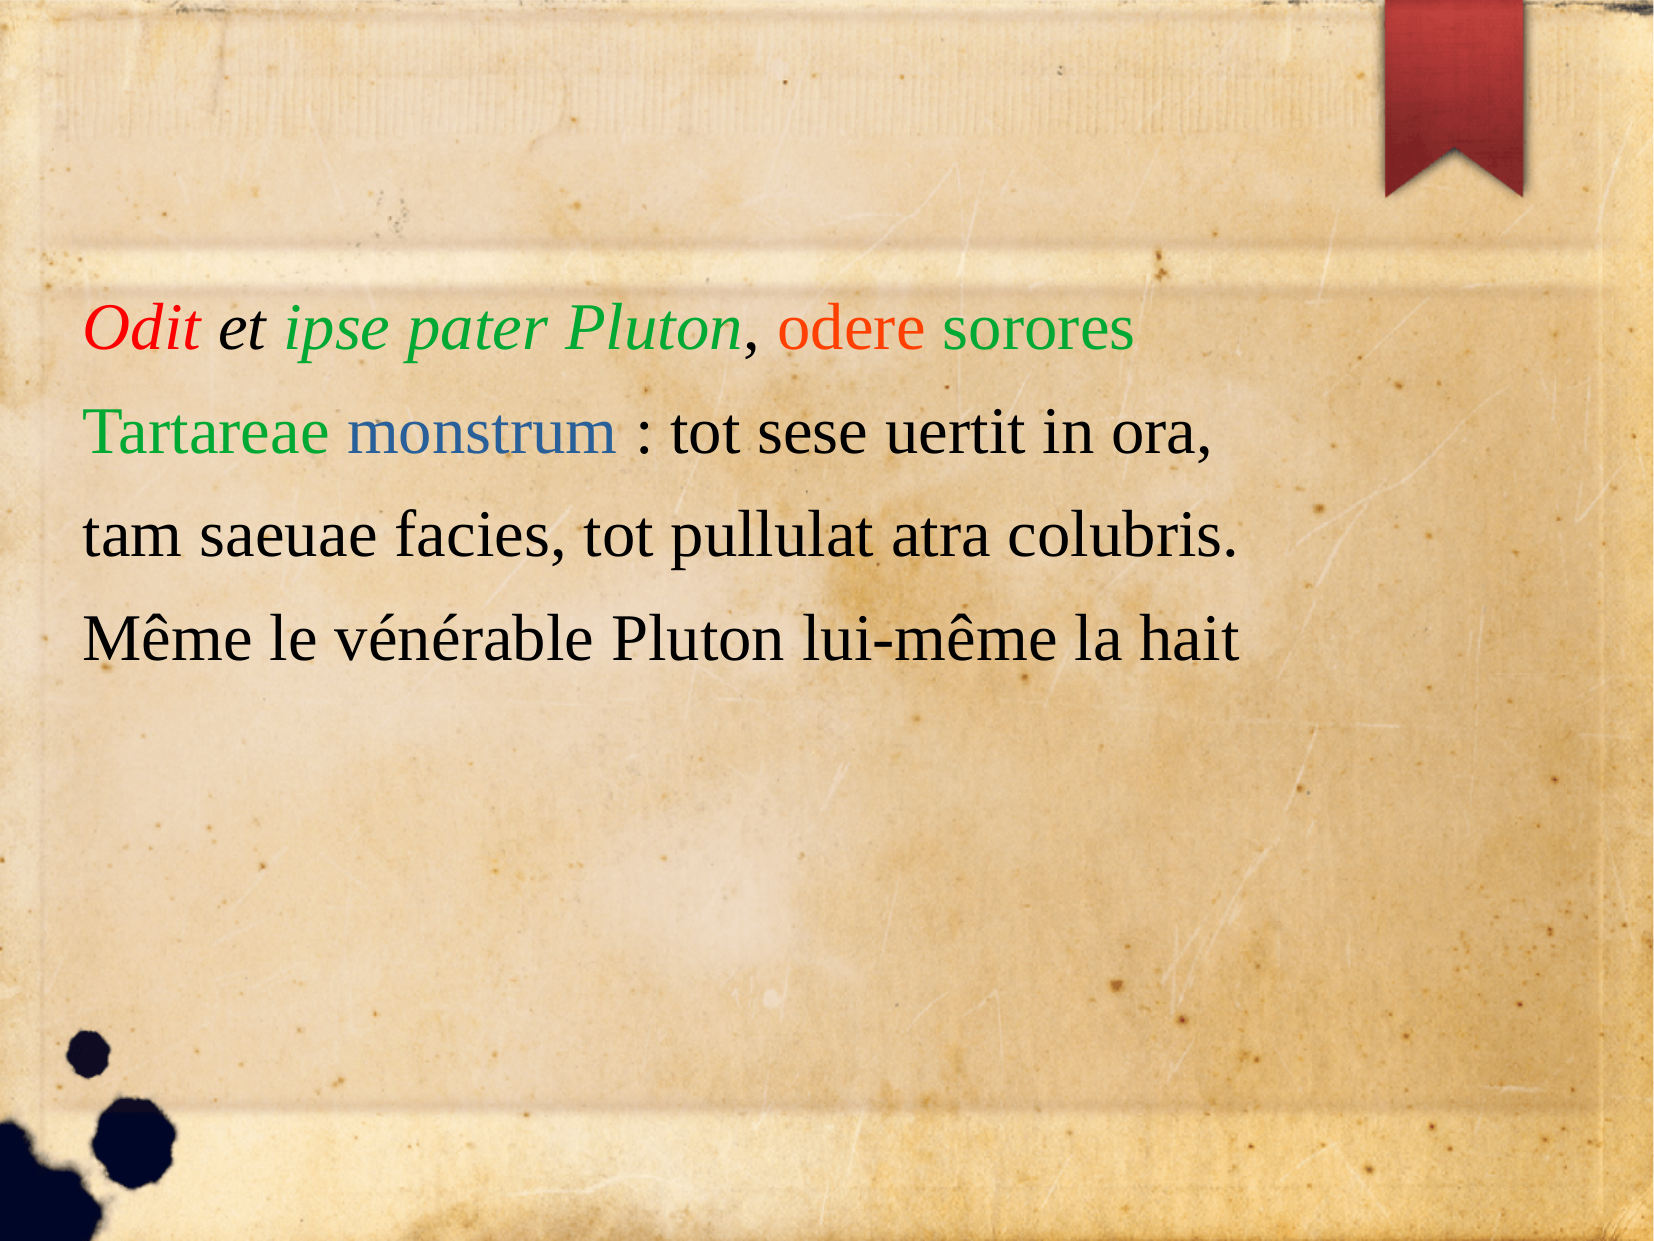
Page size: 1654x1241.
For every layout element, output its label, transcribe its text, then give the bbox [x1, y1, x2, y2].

picture [0, 0, 1654, 1241]
list Odit et ipse pater Pluton, odere sorores Tartareae monstrum : tot sese uertit in ora, tam saeuae facies, tot pullulat atra colubris. Même le vénérable Pluton lui-même la hait [82, 290, 1538, 1010]
